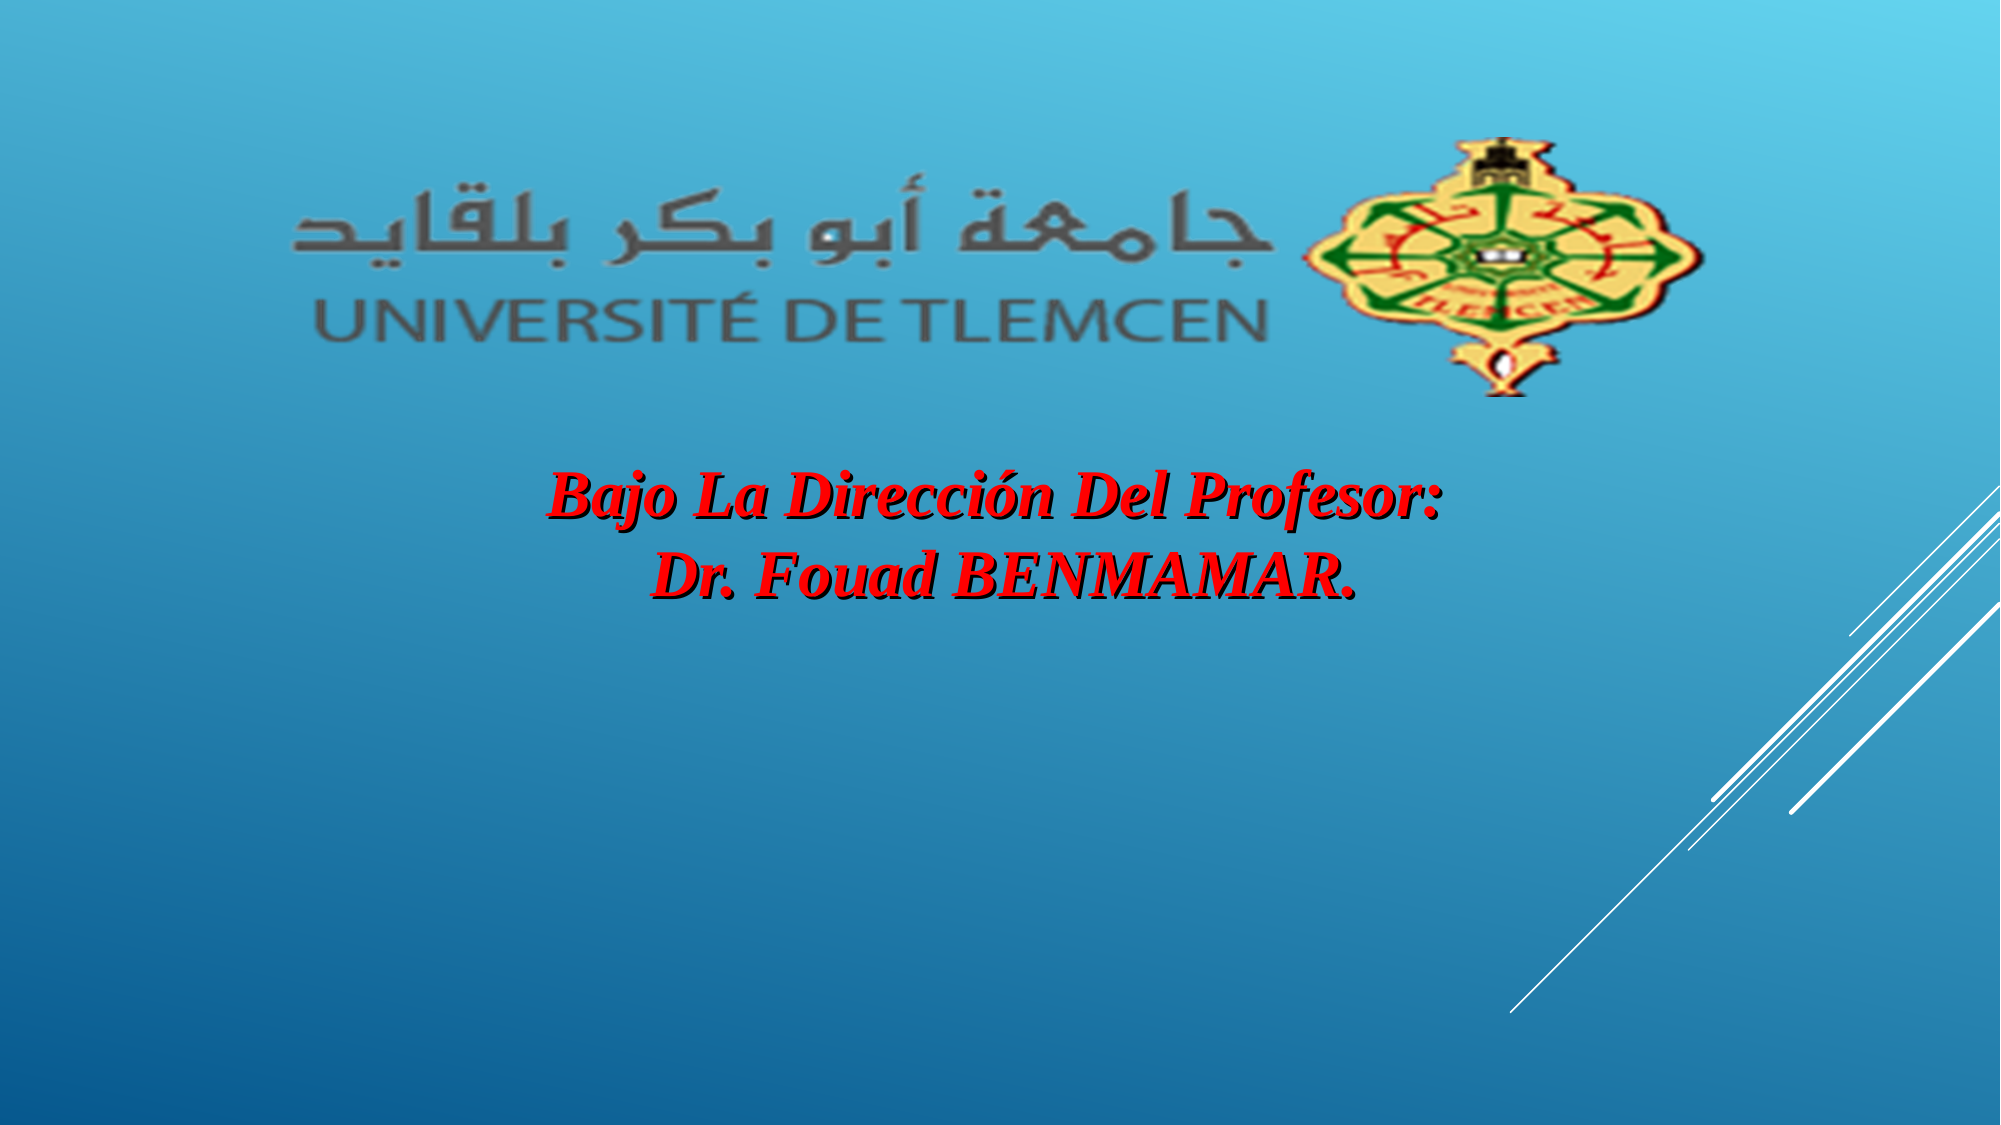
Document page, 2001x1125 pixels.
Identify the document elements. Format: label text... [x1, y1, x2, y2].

title Bajo La Dirección Del Profesor: Dr. Fouad BENMAMAR. [195, 137, 1815, 843]
picture [256, 137, 1744, 397]
